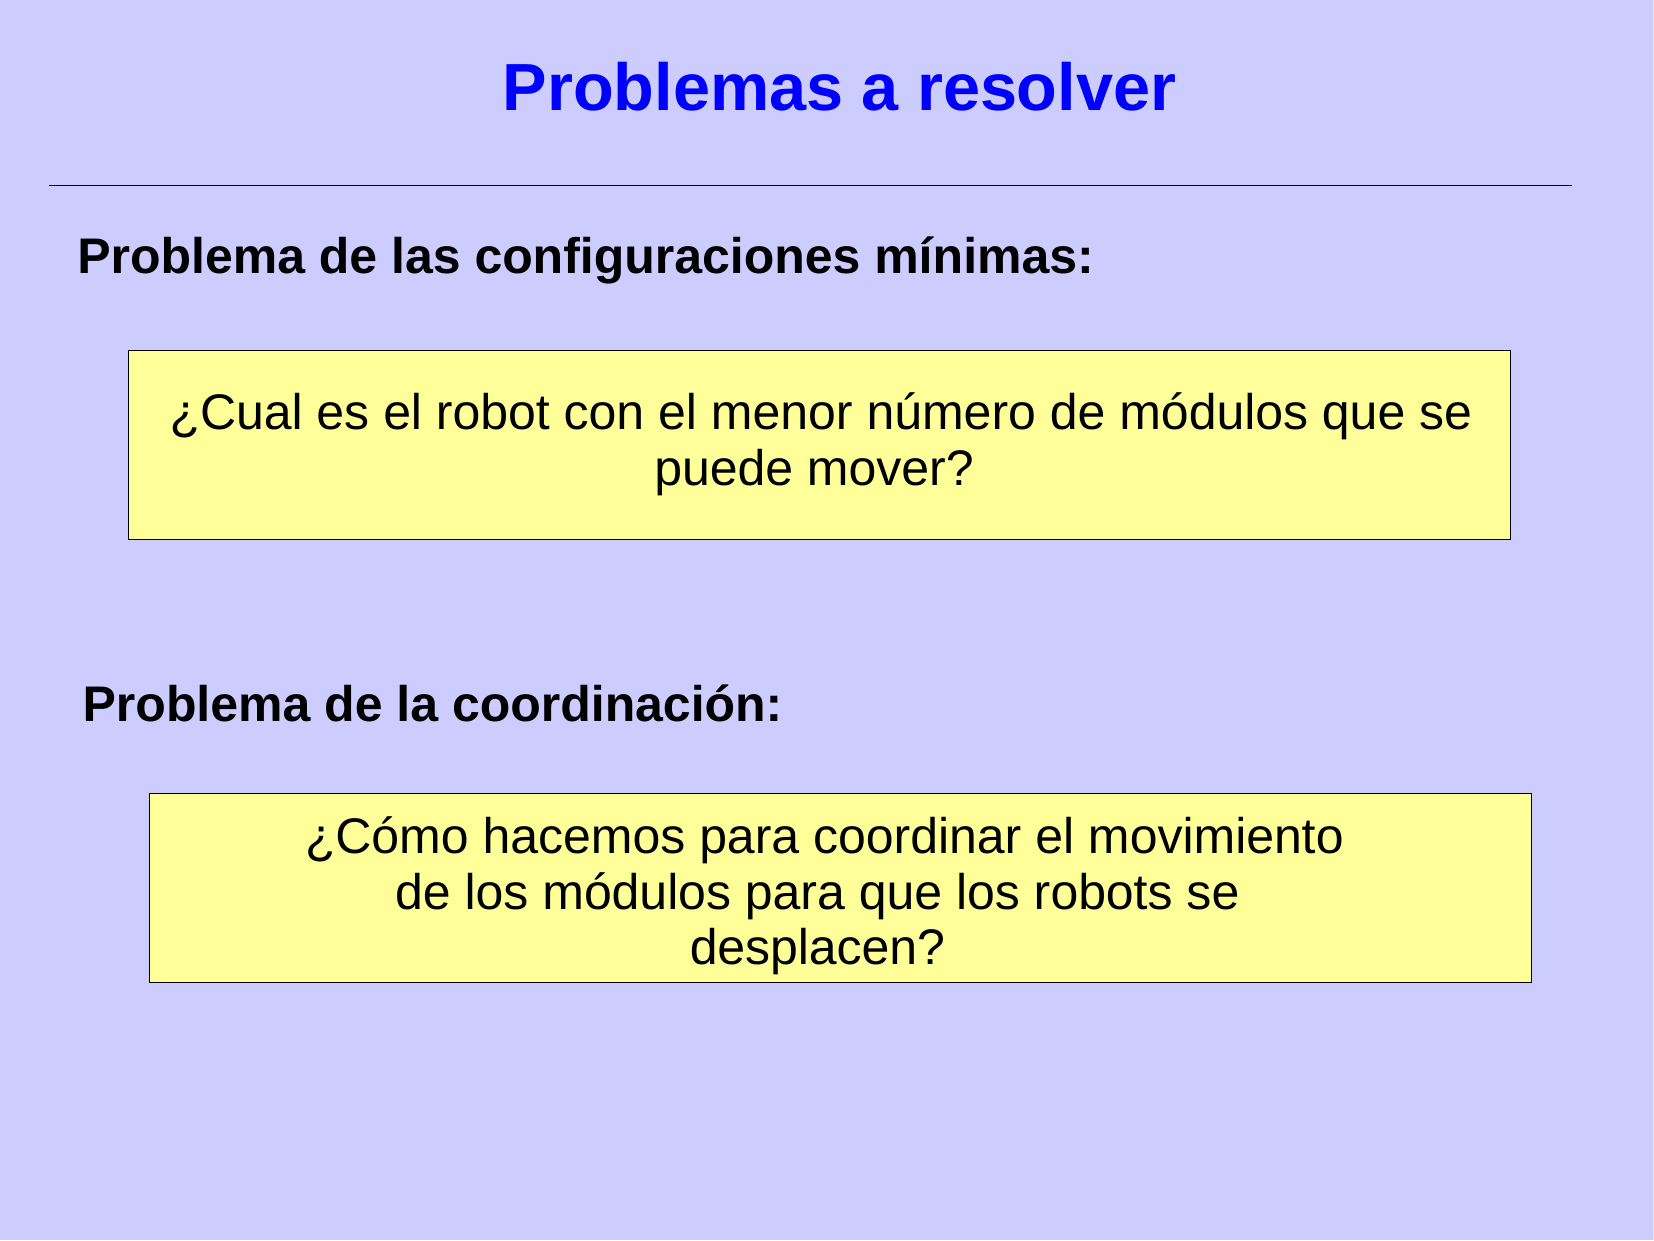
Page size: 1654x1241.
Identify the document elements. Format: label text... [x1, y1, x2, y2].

text_box Problema de las configuraciones mínimas: [63, 228, 1468, 316]
title Problemas a resolver [112, 21, 1568, 140]
text_box [149, 793, 1532, 983]
text_box ¿Cual es el robot con el menor número de módulos que se puede mover? [155, 384, 1560, 497]
text_box ¿Cómo hacemos para coordinar el movimiento de los módulos para que los robots se desplacen? [290, 808, 1367, 976]
text_box Problema de la coordinación: [68, 676, 787, 764]
text_box [72, 350, 1565, 607]
